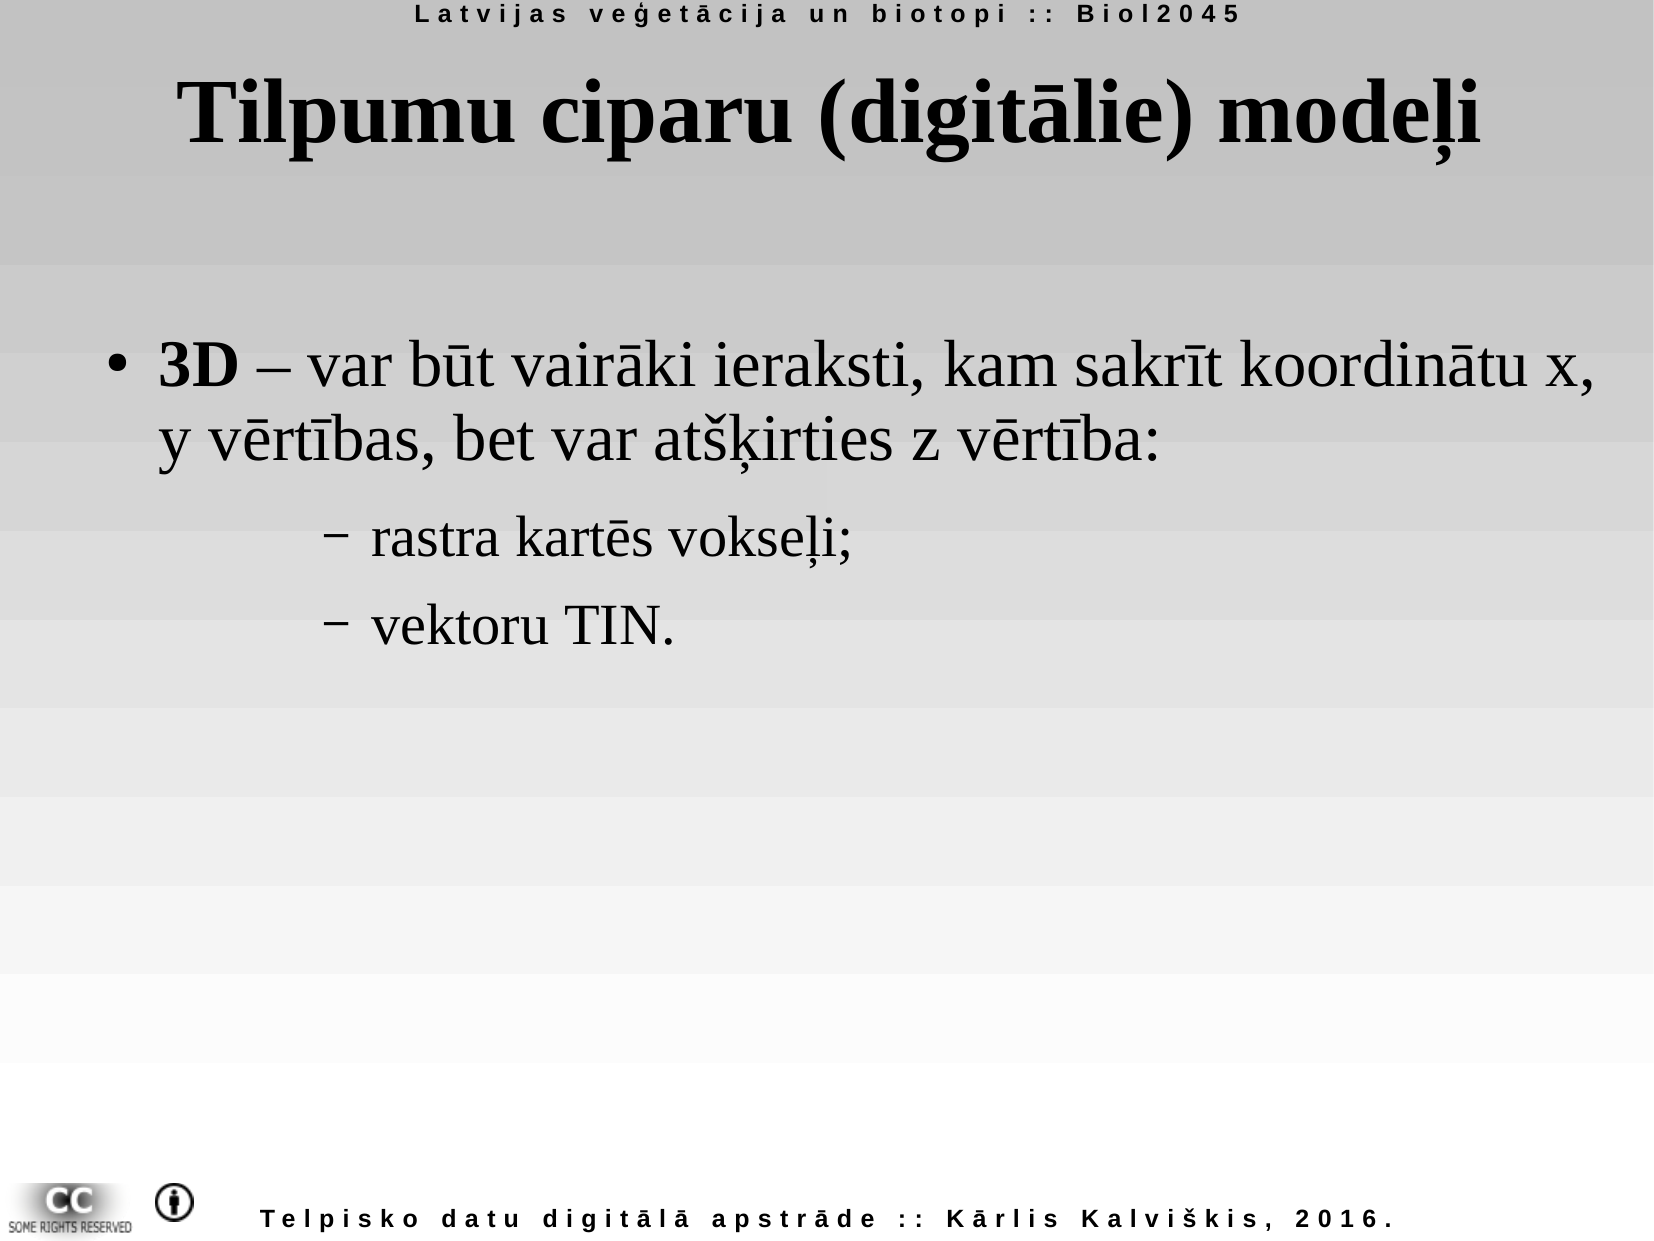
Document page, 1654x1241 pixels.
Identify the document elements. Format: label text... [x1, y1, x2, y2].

list 3D – var būt vairāki ieraksti, kam sakrīt koordinātu x, y vērtības, bet var atšķirties z vērtība: rastra kartēs vokseļi; vektoru TIN. [87, 327, 1602, 1172]
title Tilpumu ciparu (digitālie) modeļi [34, 61, 1626, 296]
picture [0, 0, 1654, 1241]
